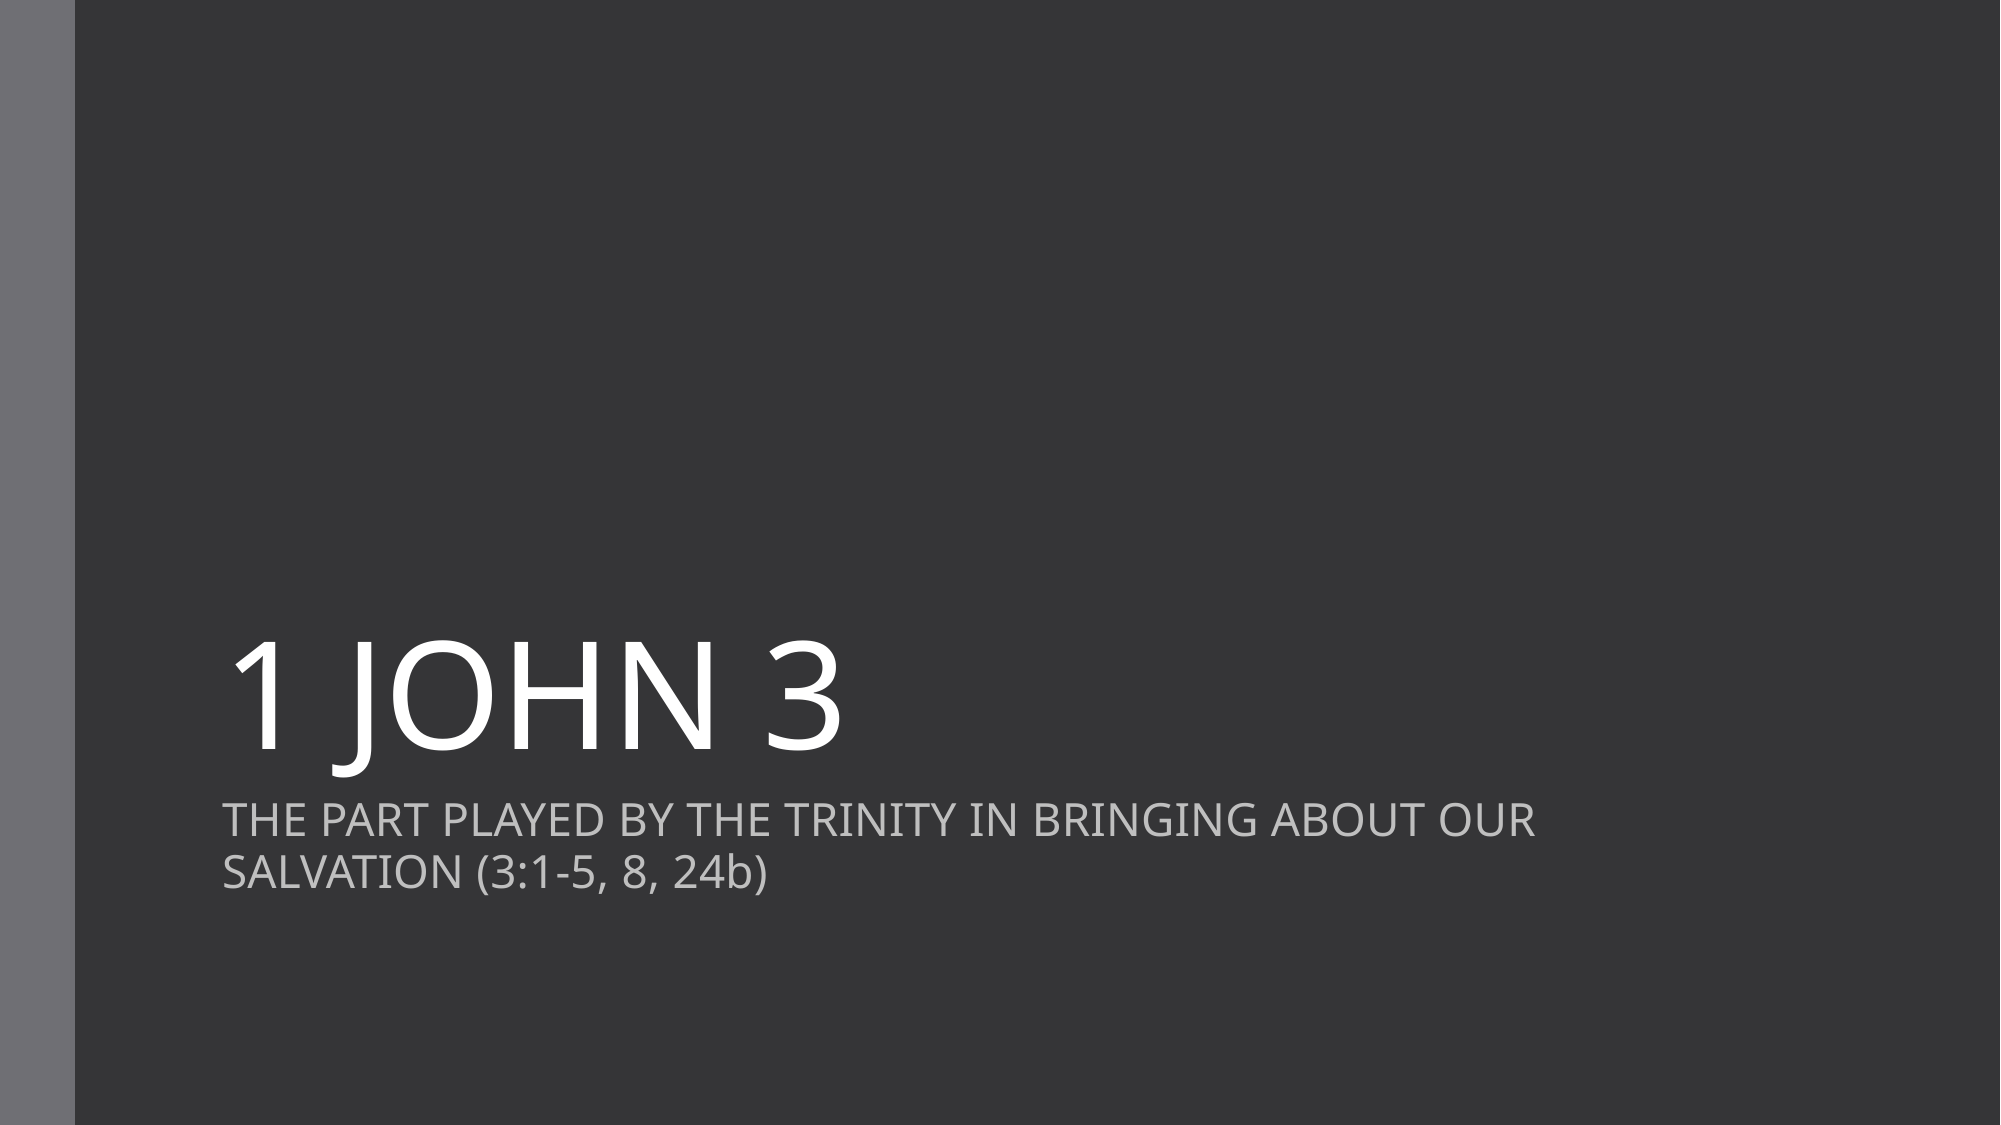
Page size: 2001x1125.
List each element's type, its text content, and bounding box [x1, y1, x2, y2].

subtitle THE PART PLAYED BY THE TRINITY IN BRINGING ABOUT OUR SALVATION (3:1-5, 8, 24b) [206, 787, 1752, 1066]
title 1 JOHN 3 [206, 124, 1752, 787]
